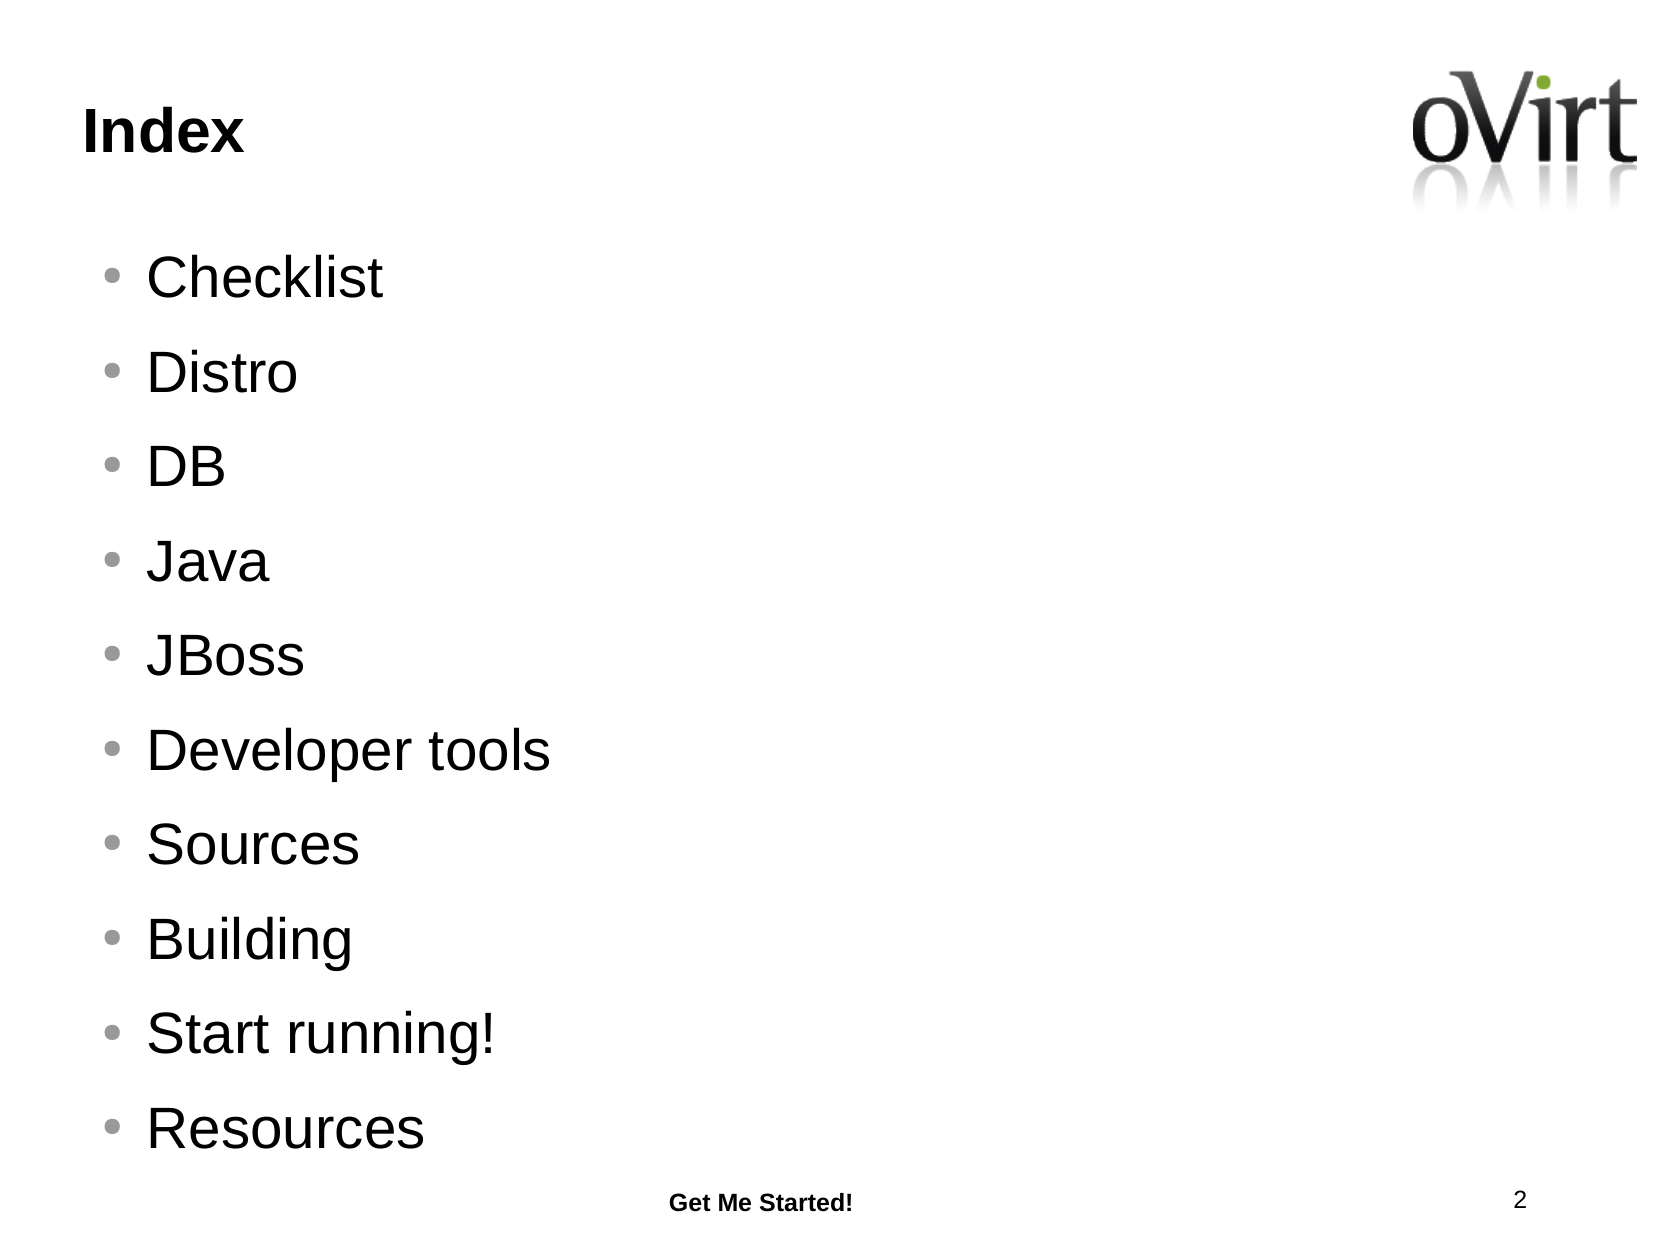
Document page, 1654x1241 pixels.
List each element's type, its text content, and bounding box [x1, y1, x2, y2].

picture [1413, 63, 1637, 212]
title Index [82, 37, 1303, 226]
list Checklist Distro DB Java JBoss Developer tools Sources Building Start running! Resources [86, 244, 1576, 1161]
